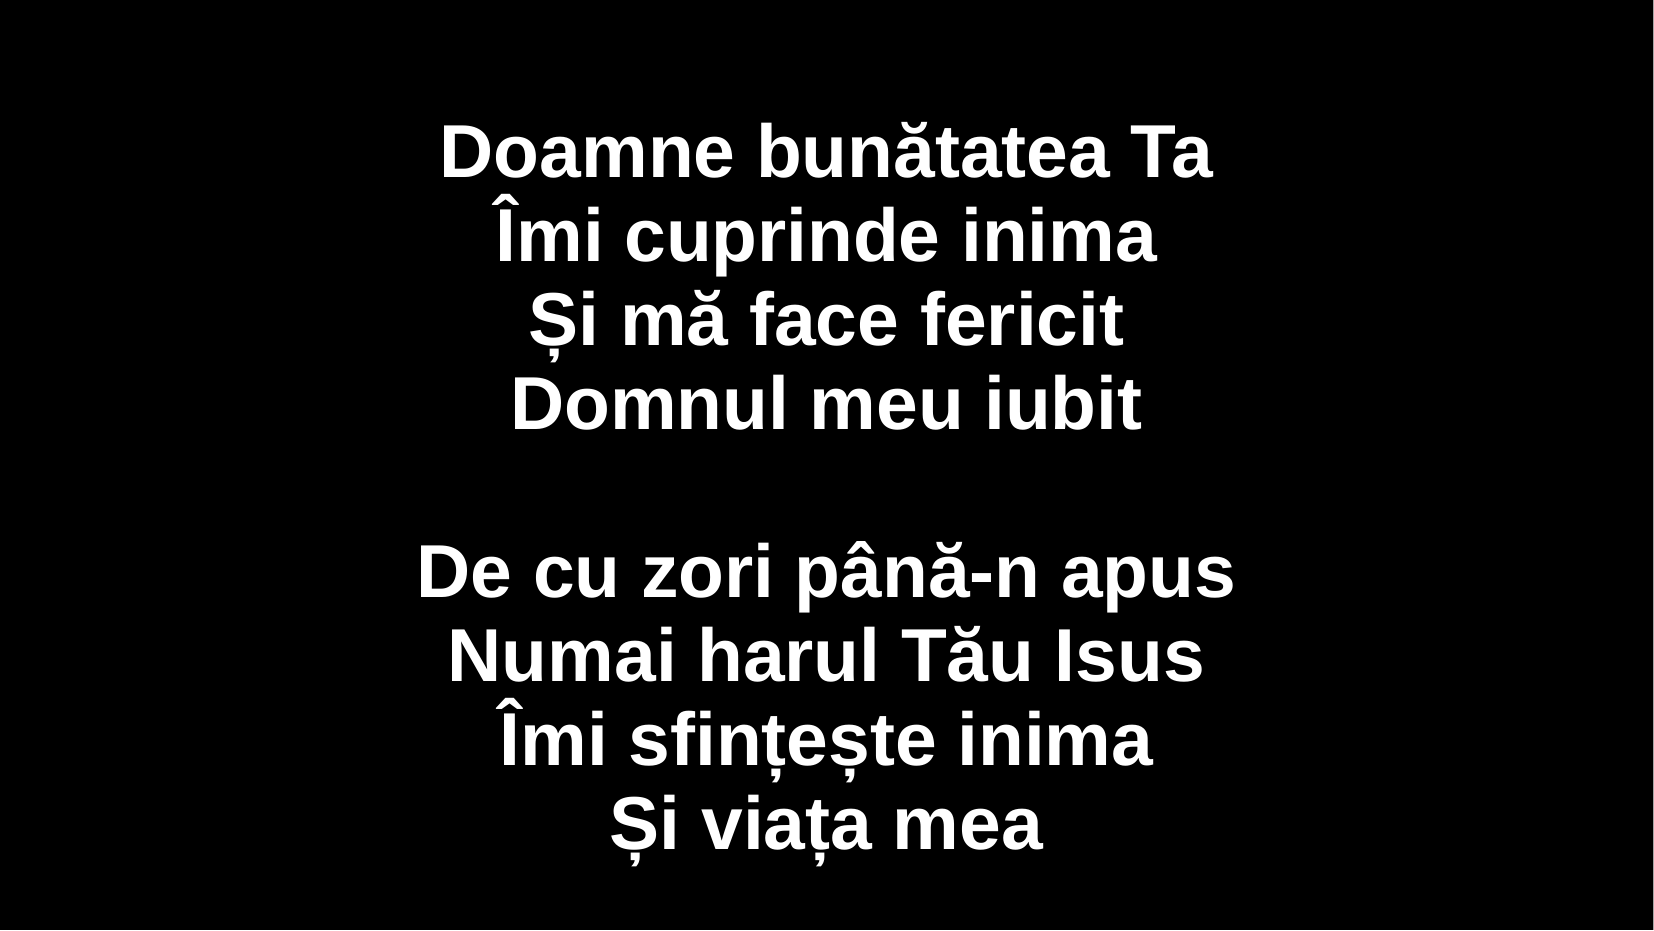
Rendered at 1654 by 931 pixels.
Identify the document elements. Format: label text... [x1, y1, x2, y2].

subtitle Doamne bunătatea Ta Îmi cuprinde inima Și mă face fericit Domnul meu iubit De cu zori până-n apus Numai harul Tău Isus Îmi sfințește inima Și viața mea [82, 109, 1571, 866]
